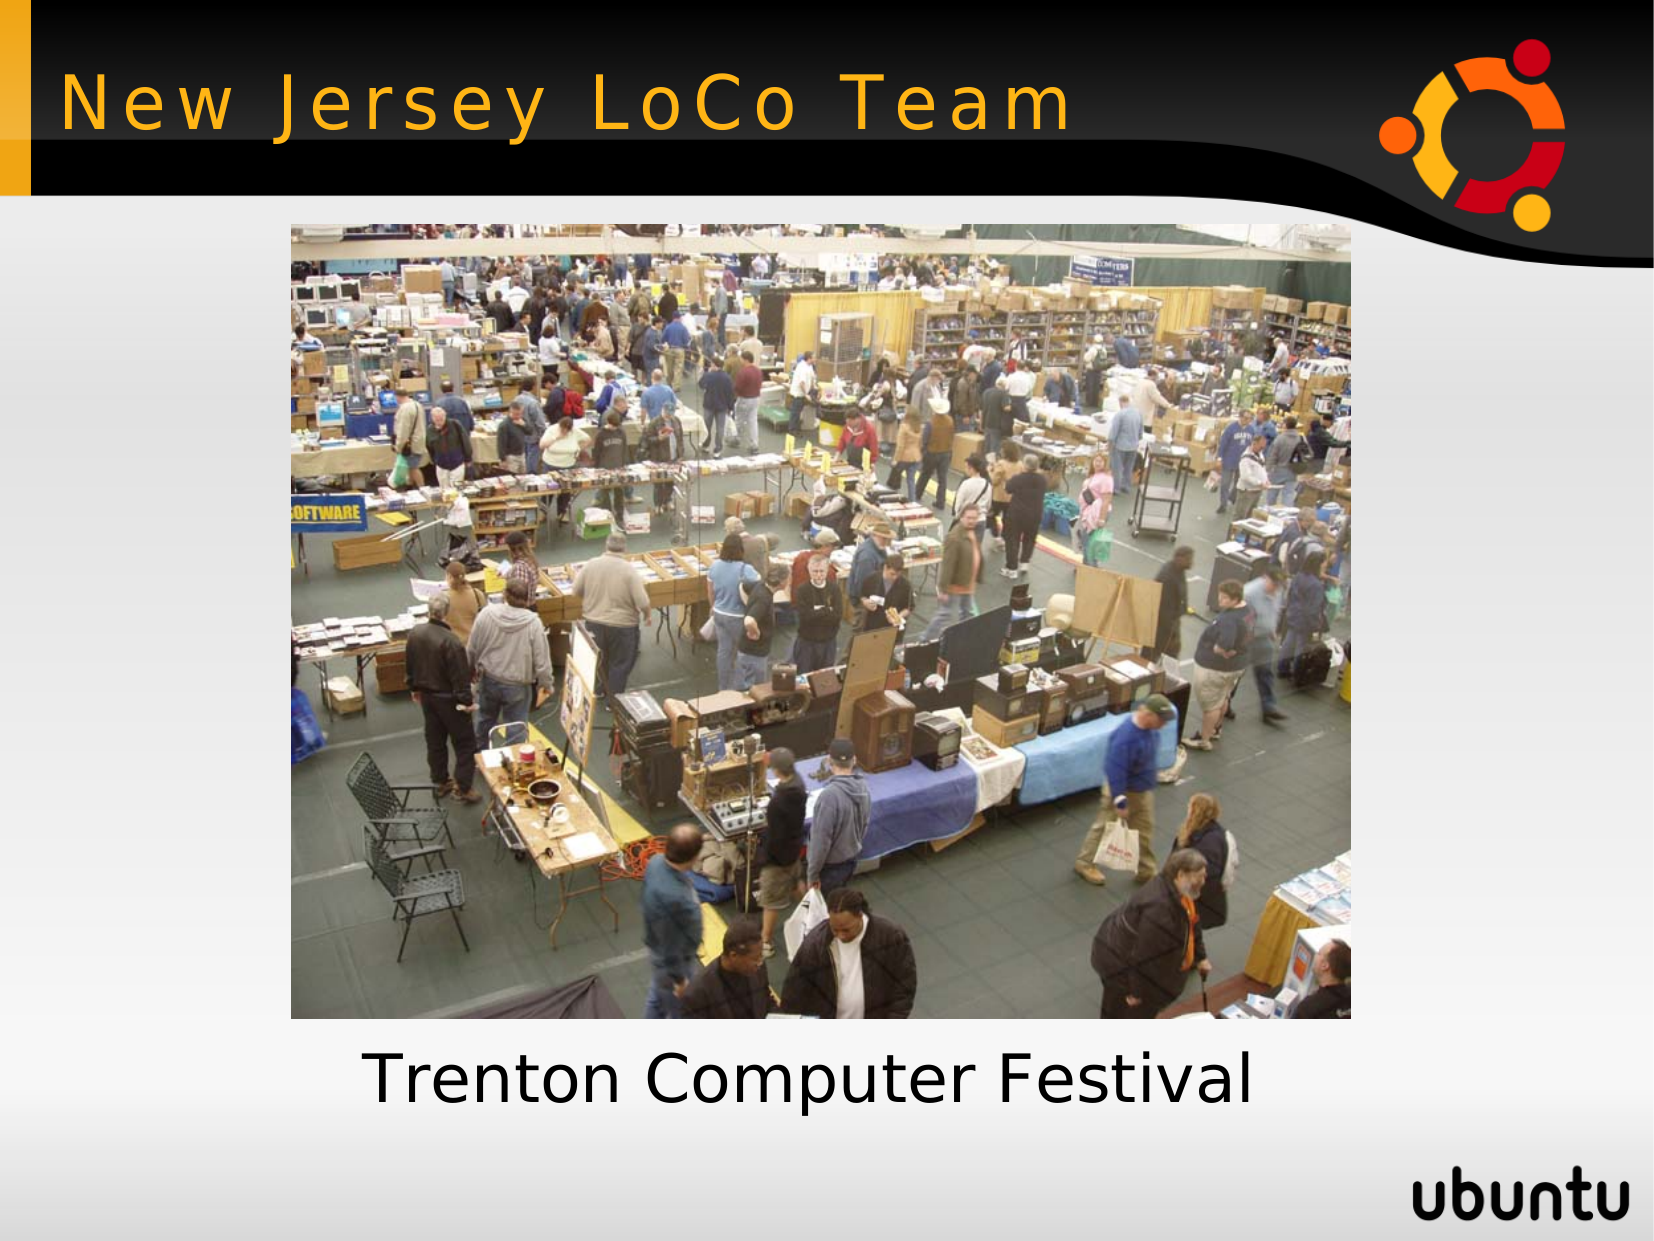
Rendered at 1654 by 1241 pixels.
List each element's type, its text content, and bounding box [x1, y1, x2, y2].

list Trenton Computer Festival [345, 1040, 1313, 1126]
picture [0, 0, 1654, 1241]
title New Jersey LoCo Team [59, 36, 1270, 171]
